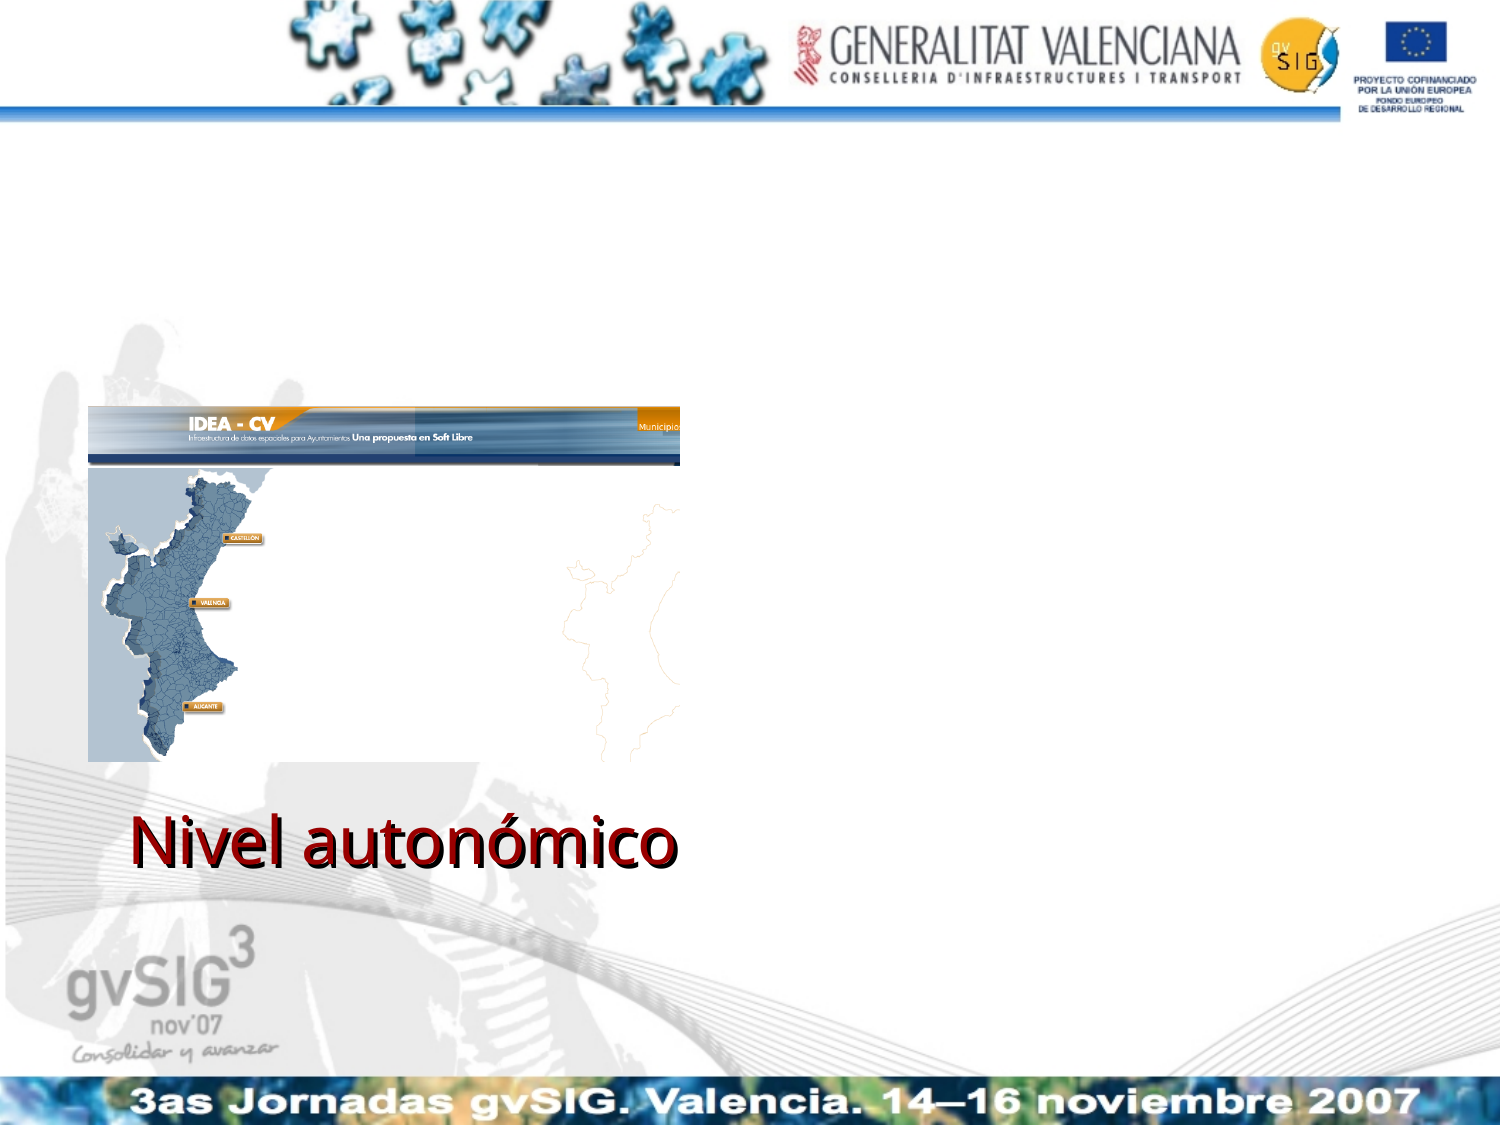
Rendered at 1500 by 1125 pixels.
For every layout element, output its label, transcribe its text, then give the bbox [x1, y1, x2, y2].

picture [0, 0, 1500, 1125]
text_box Nivel autonómico [112, 774, 694, 893]
